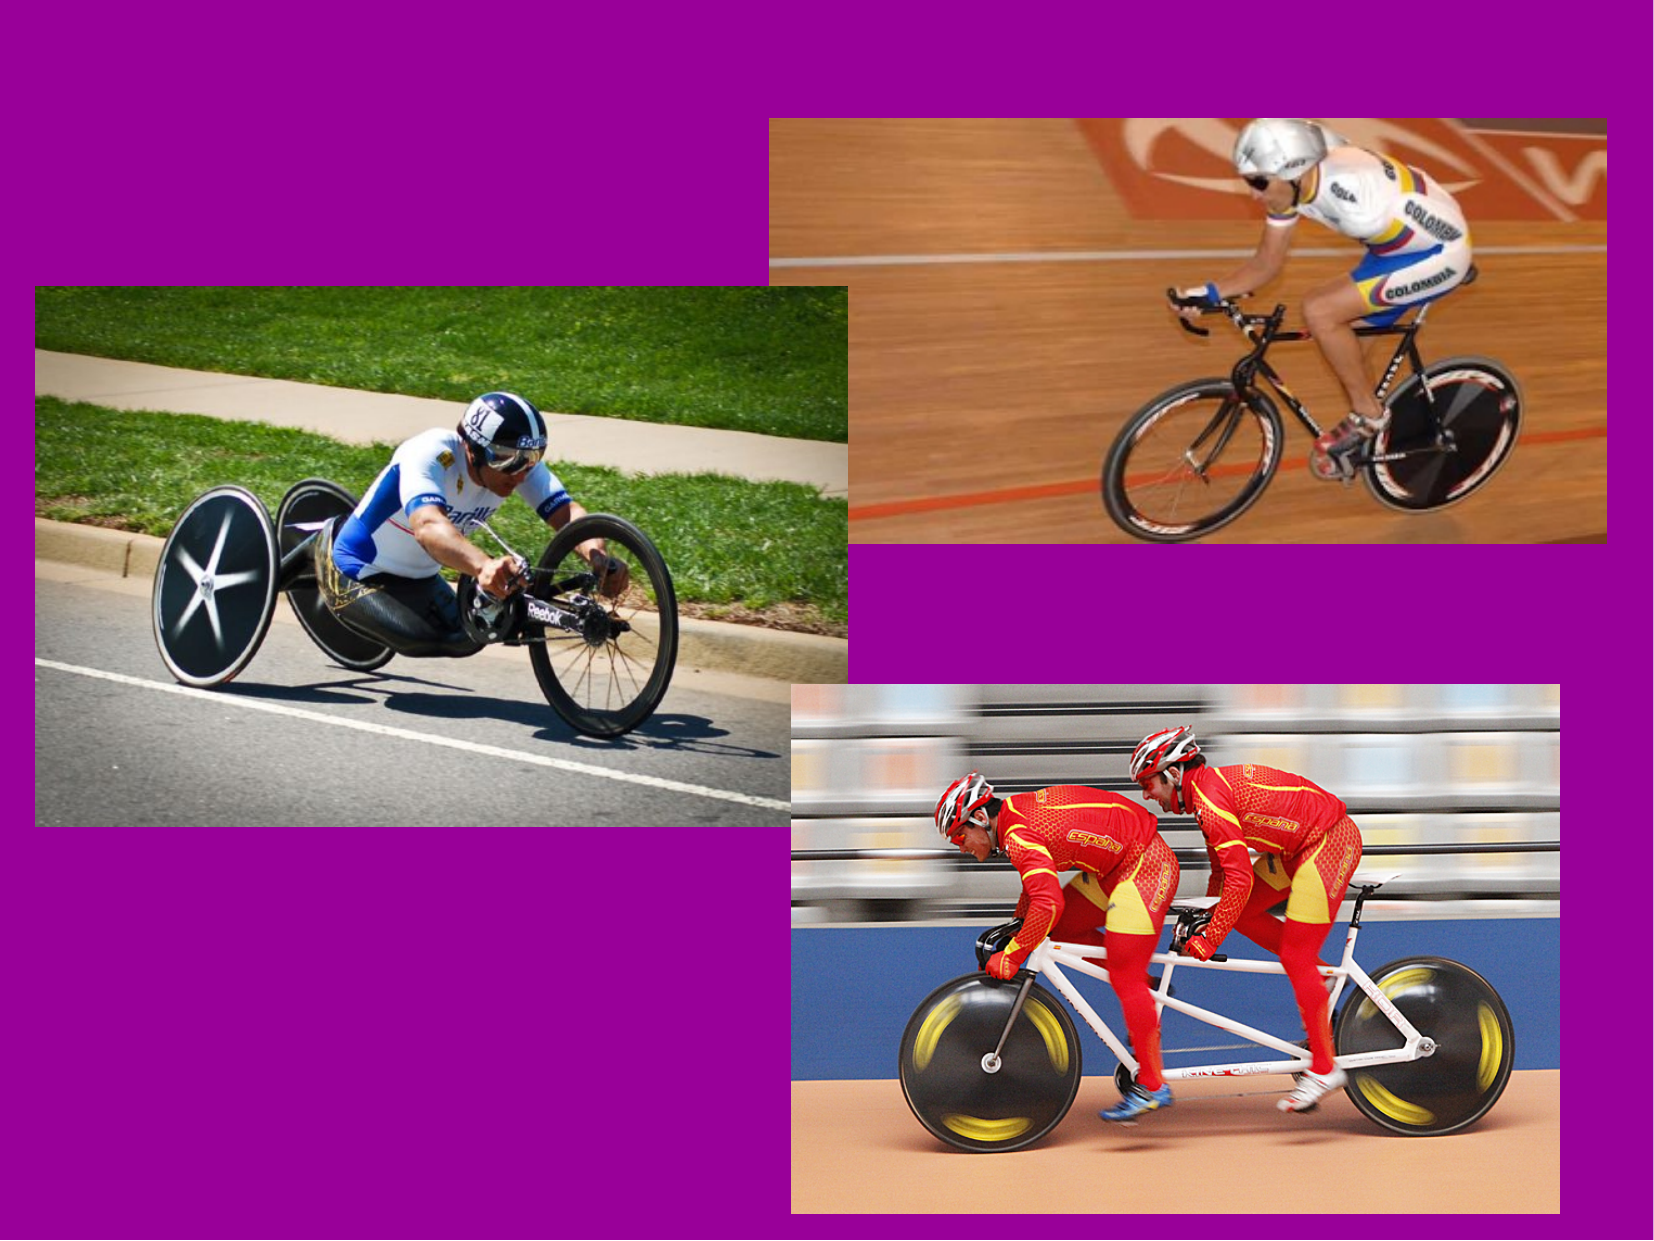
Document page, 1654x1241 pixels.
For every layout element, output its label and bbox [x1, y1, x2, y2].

picture [35, 118, 1607, 1214]
